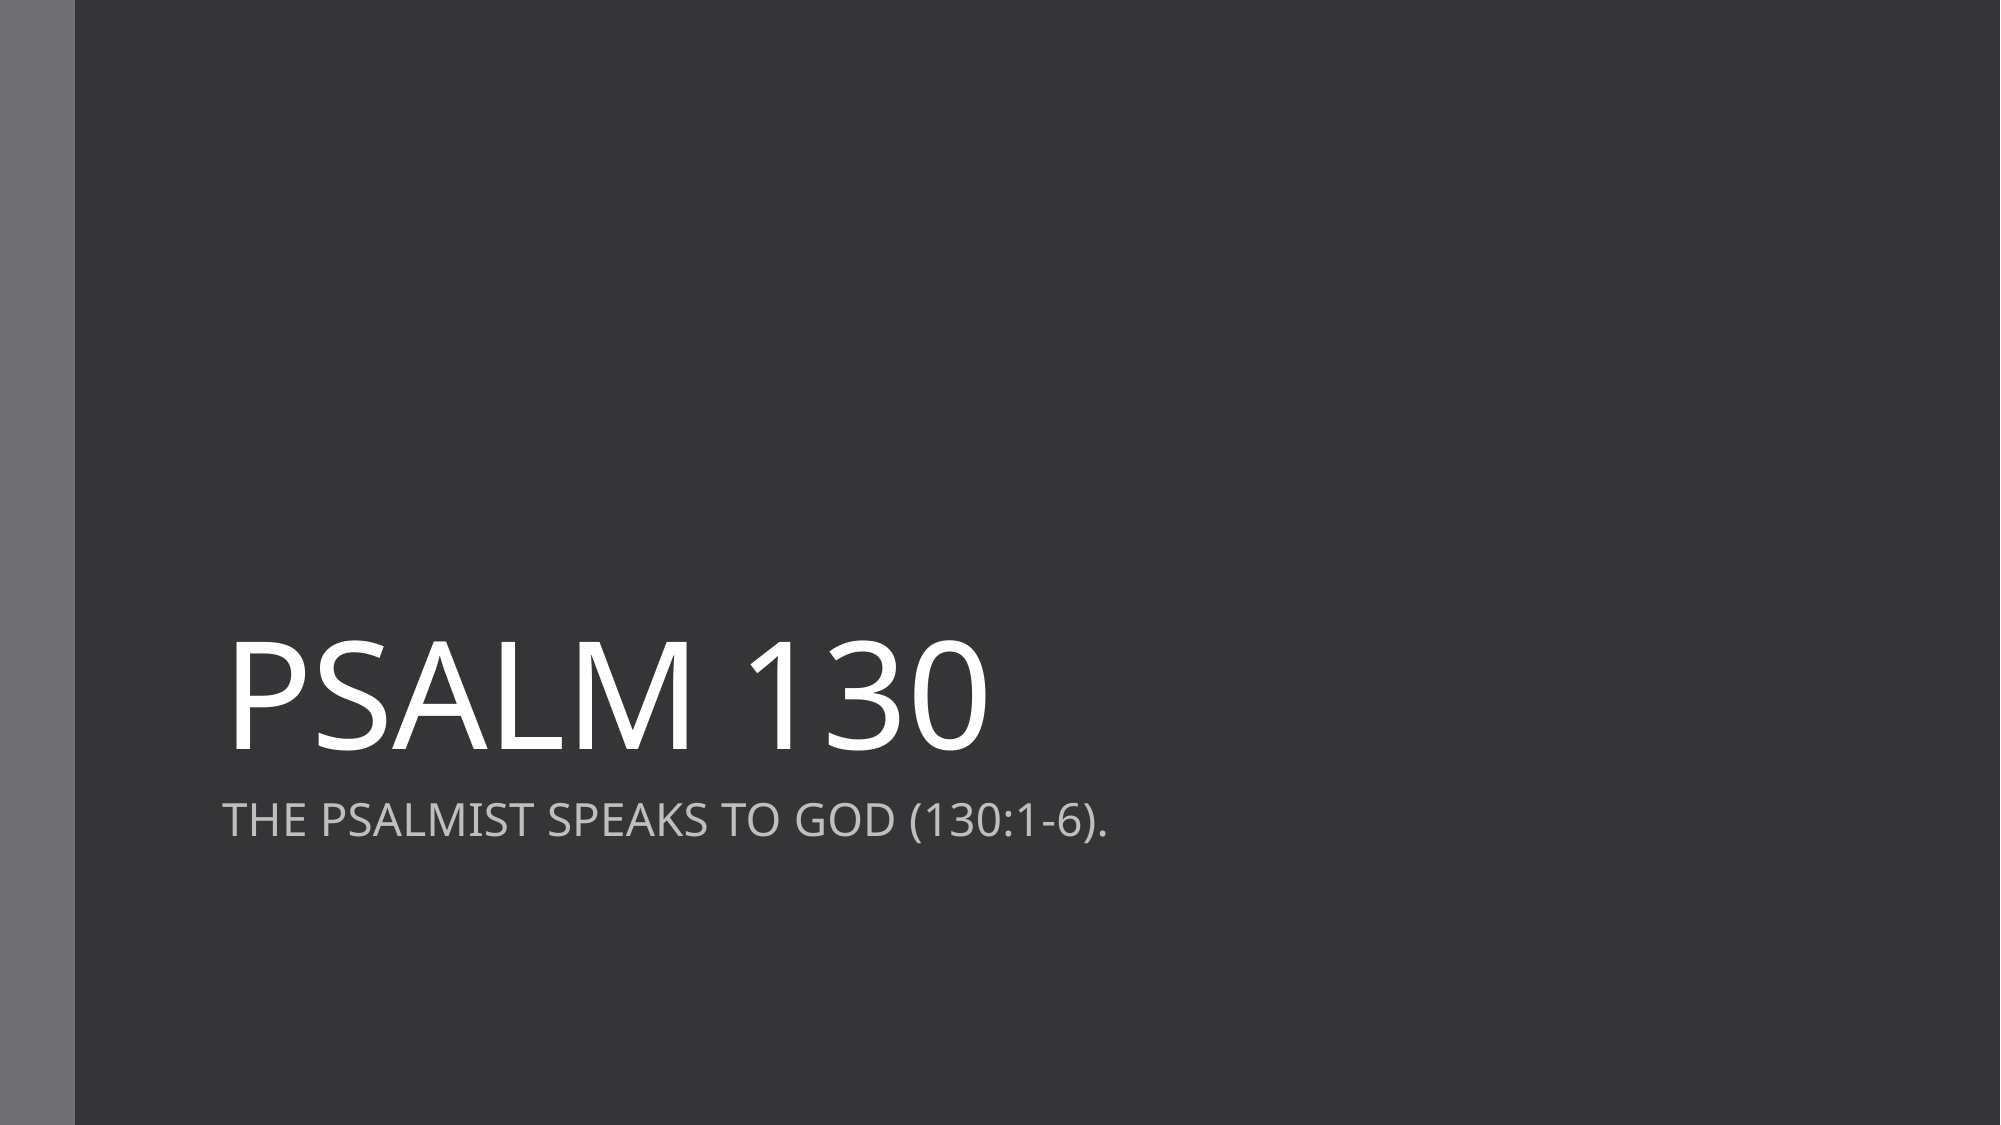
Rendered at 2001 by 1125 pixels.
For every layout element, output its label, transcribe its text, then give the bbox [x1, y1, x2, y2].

title PSALM 130 [206, 124, 1752, 787]
subtitle THE PSALMIST SPEAKS TO GOD (130:1-6). [206, 787, 1752, 1066]
